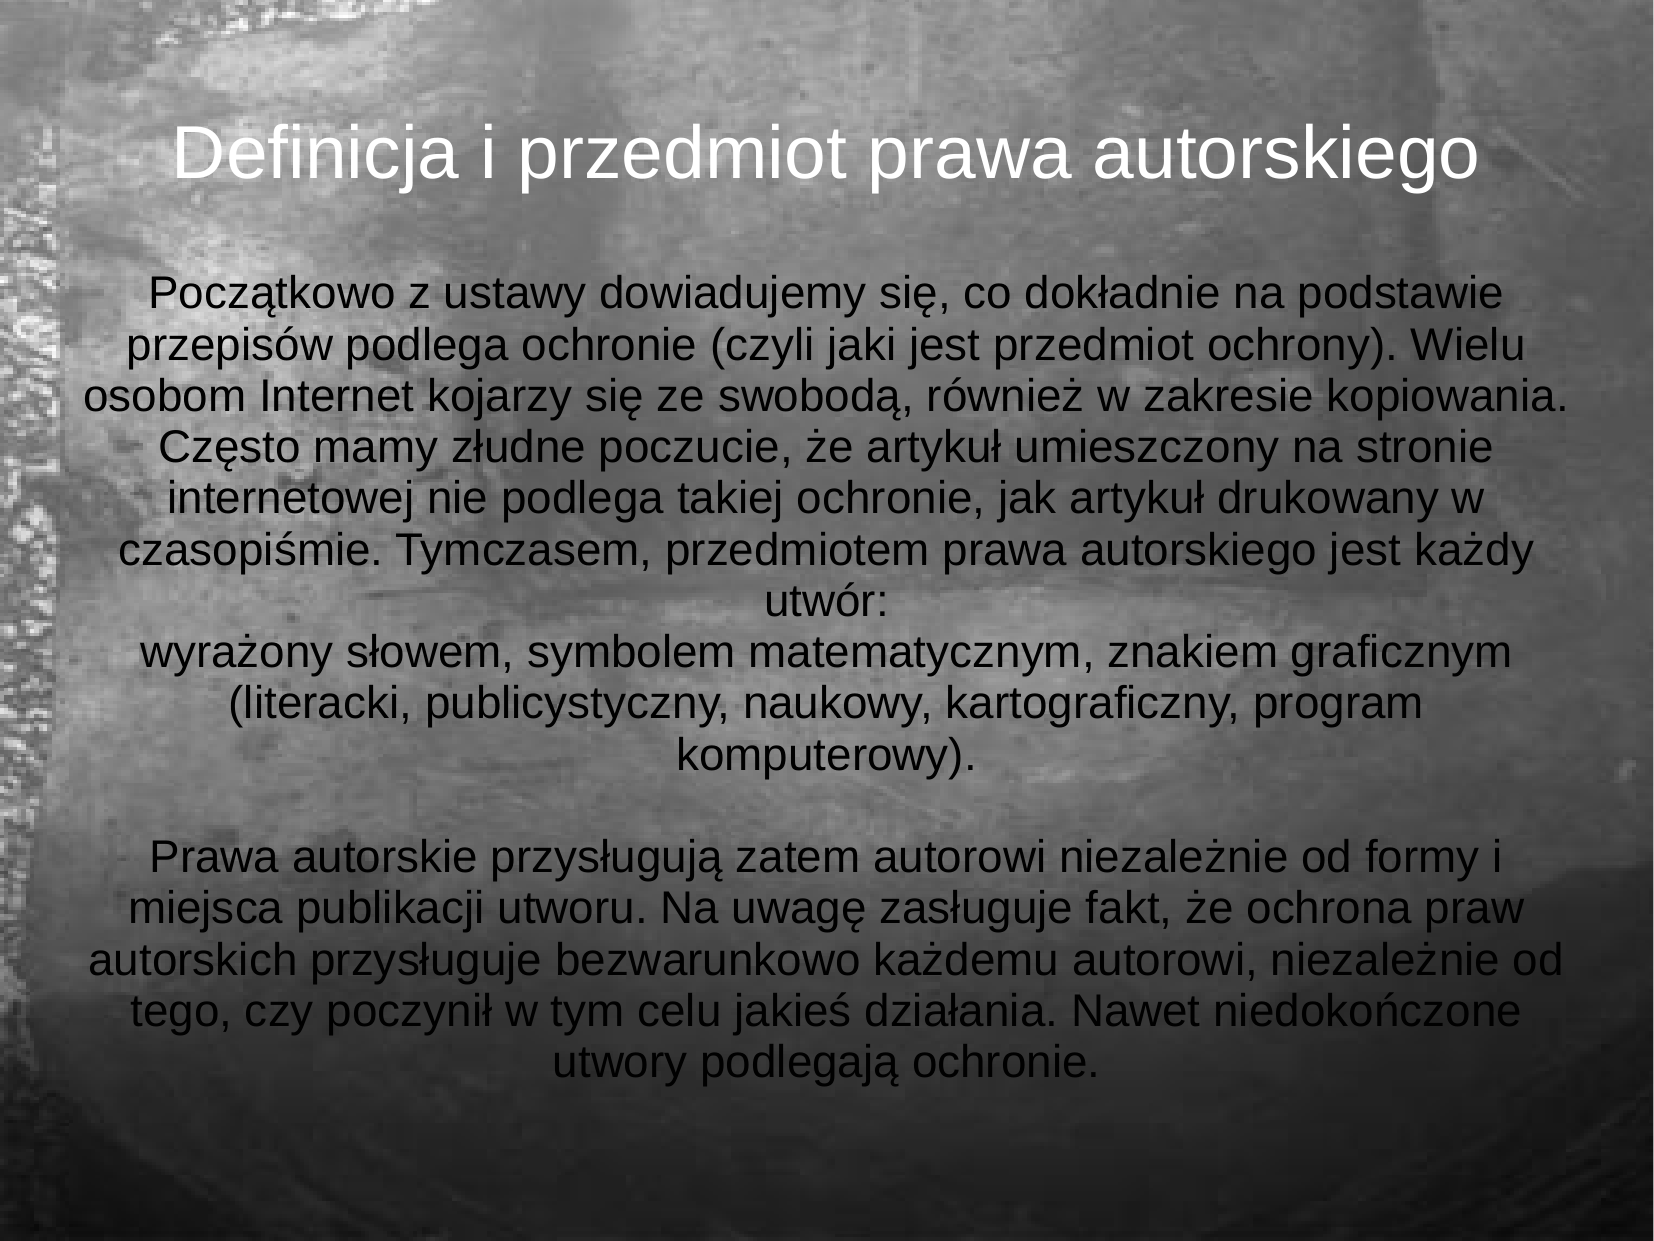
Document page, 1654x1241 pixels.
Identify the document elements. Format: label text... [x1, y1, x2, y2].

subtitle Początkowo z ustawy dowiadujemy się, co dokładnie na podstawie przepisów podlega ochronie (czyli jaki jest przedmiot ochrony). Wielu osobom Internet kojarzy się ze swobodą, również w zakresie kopiowania. Często mamy złudne poczucie, że artykuł umieszczony na stronie internetowej nie podlega takiej ochronie, jak artykuł drukowany w czasopiśmie. Tymczasem, przedmiotem prawa autorskiego jest każdy utwór: wyrażony słowem, symbolem matematycznym, znakiem graficznym (literacki, publicystyczny, naukowy, kartograficzny, program komputerowy). Prawa autorskie przysługują zatem autorowi niezależnie od formy i miejsca publikacji utworu. Na uwagę zasługuje fakt, że ochrona praw autorskich przysługuje bezwarunkowo każdemu autorowi, niezależnie od tego, czy poczynił w tym celu jakieś działania. Nawet niedokończone utwory podlegają ochronie. [82, 268, 1571, 1087]
title Definicja i przedmiot prawa autorskiego [82, 49, 1571, 257]
picture [0, 0, 1654, 1241]
